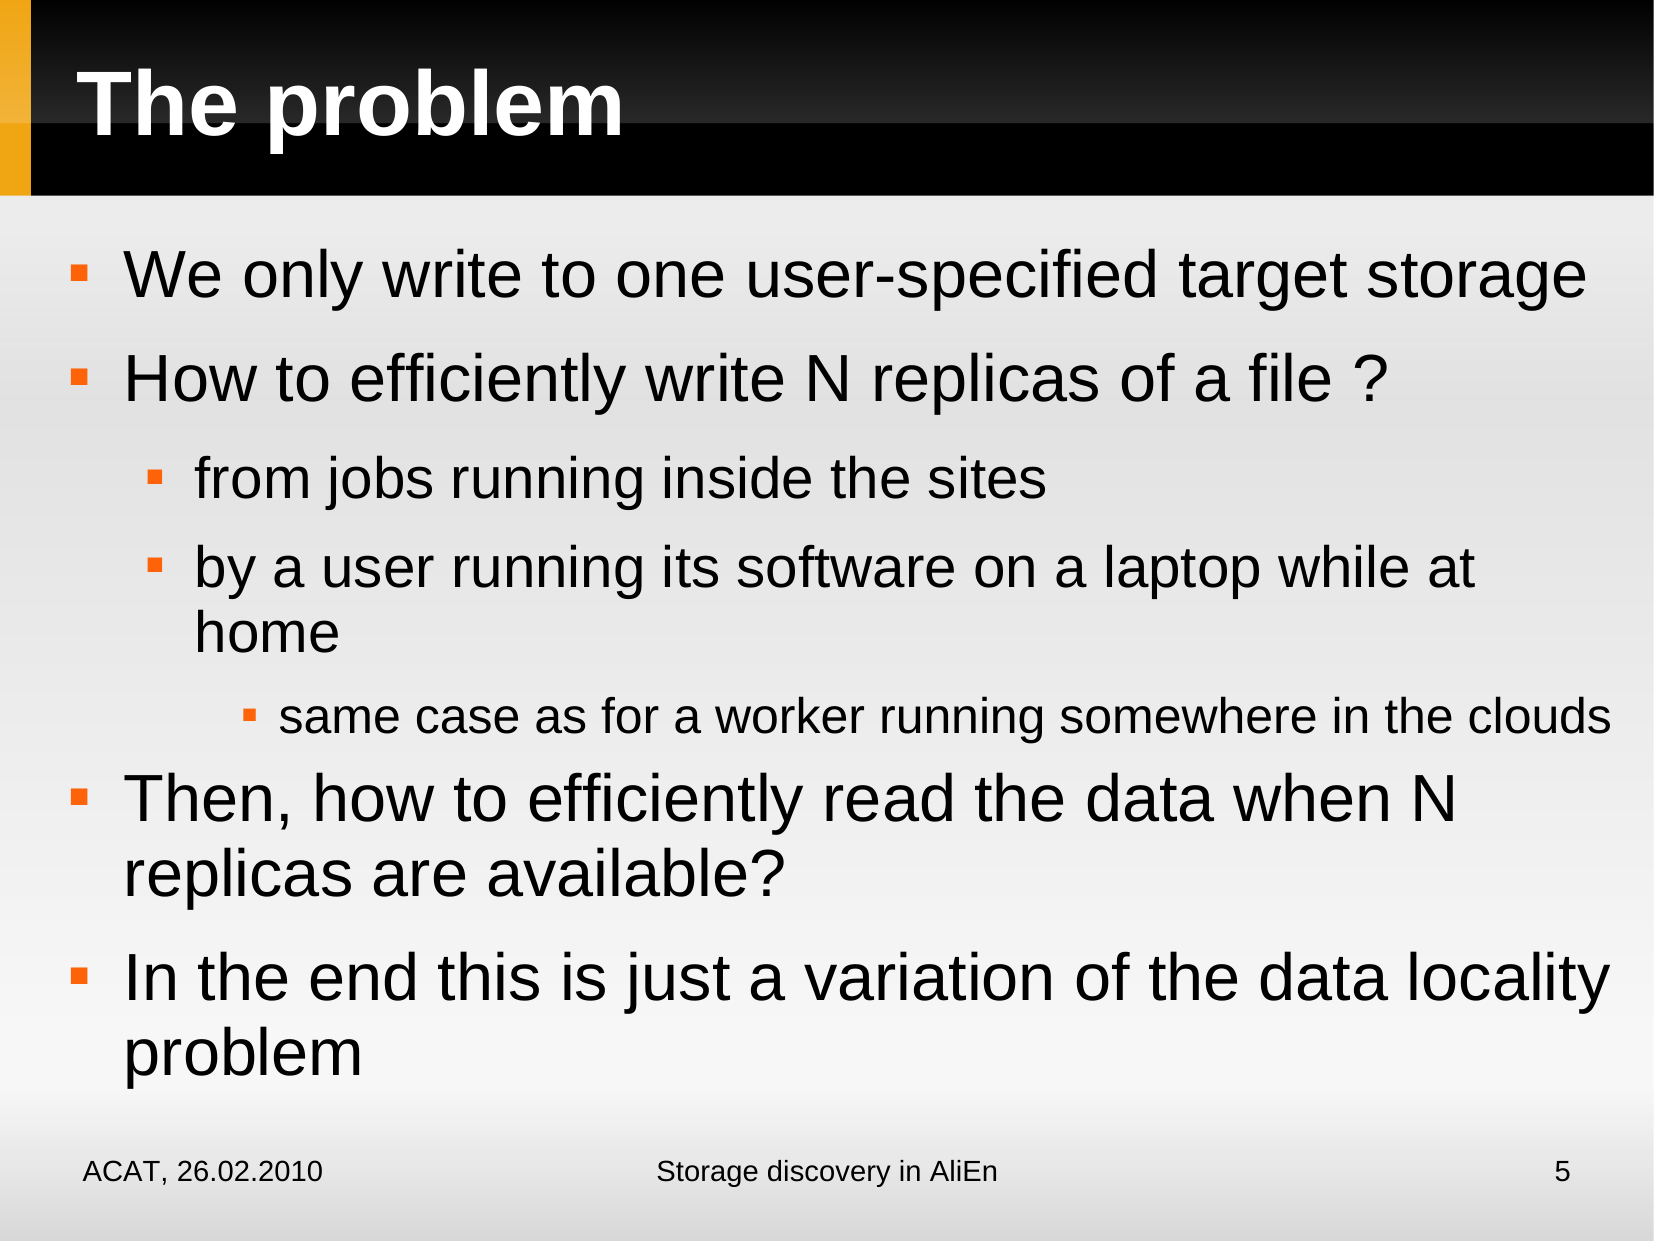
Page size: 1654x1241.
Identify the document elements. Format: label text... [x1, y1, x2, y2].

list We only write to one user-specified target storage How to efficiently write N replicas of a file ? from jobs running inside the sites by a user running its software on a laptop while at home same case as for a worker running somewhere in the clouds Then, how to efficiently read the data when N replicas are available? In the end this is just a variation of the data locality problem [53, 237, 1625, 1091]
title The problem [76, 0, 1565, 208]
picture [0, 0, 1654, 1241]
